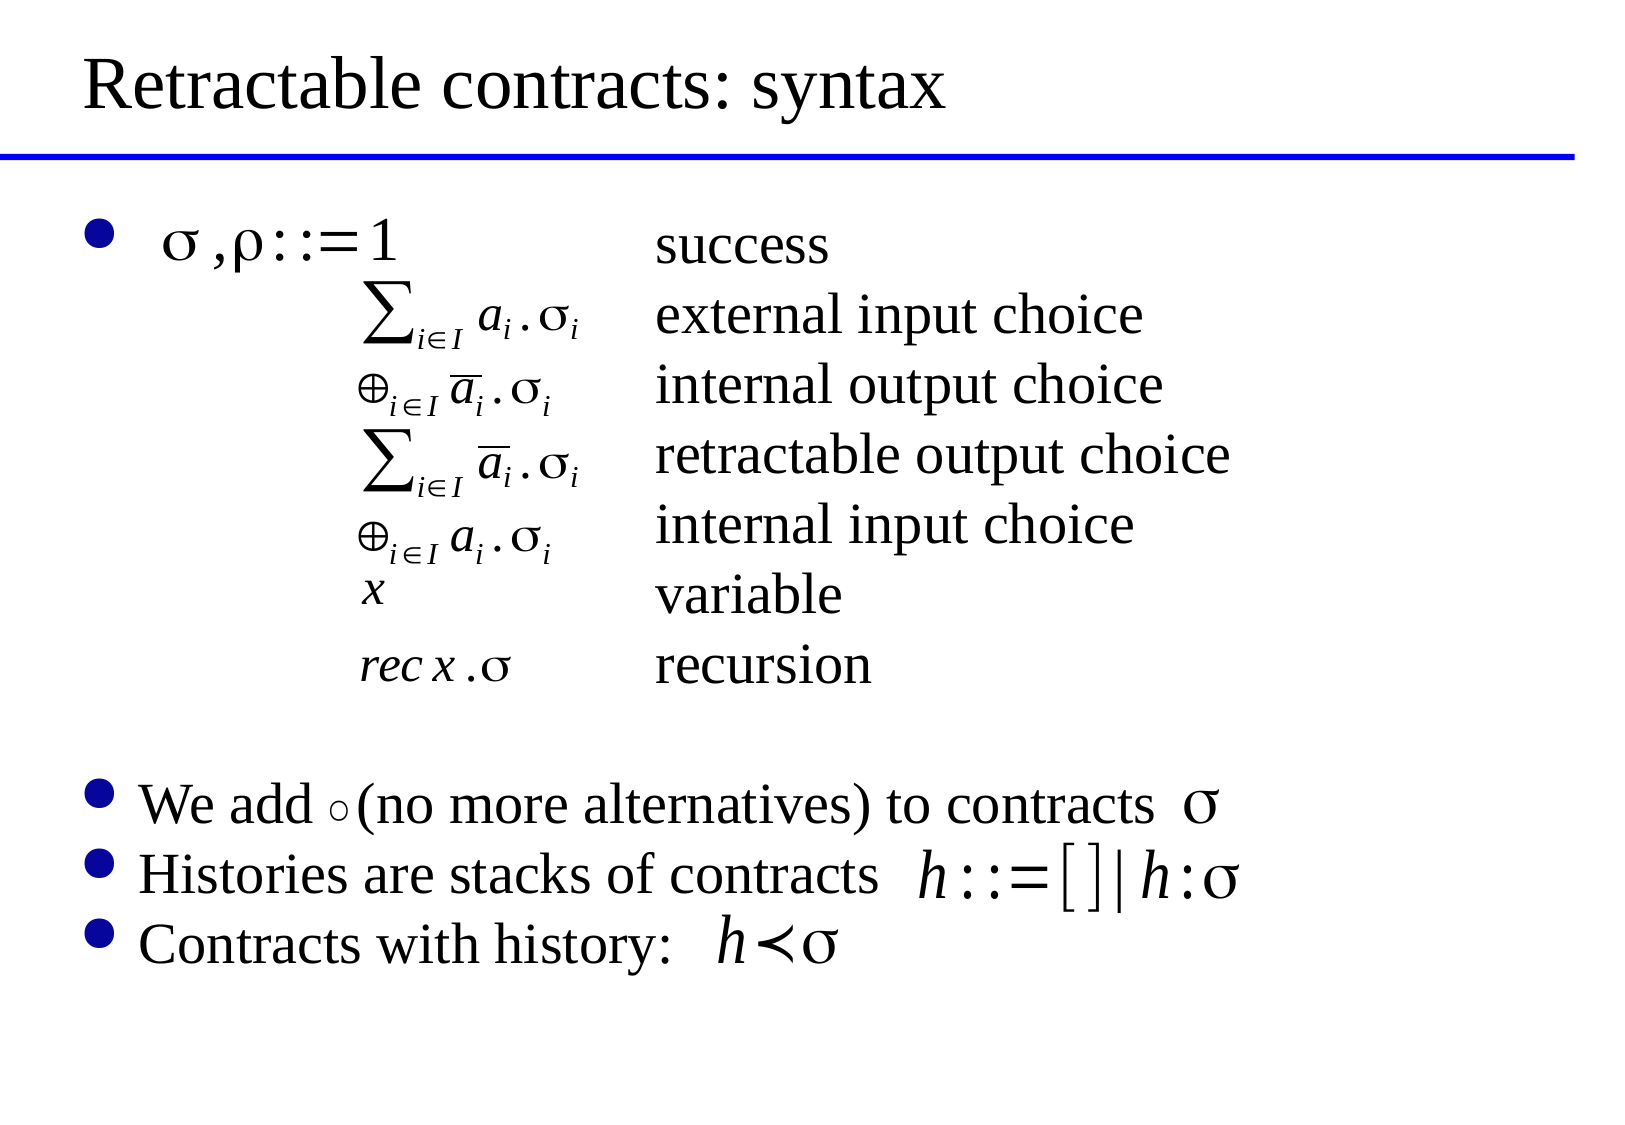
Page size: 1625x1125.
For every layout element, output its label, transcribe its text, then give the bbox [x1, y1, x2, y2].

chart [346, 424, 593, 505]
chart [901, 837, 1258, 917]
chart [346, 636, 528, 694]
chart [700, 902, 856, 981]
chart [1167, 784, 1239, 826]
text_box success external input choice internal output choice retractable output choice internal input choice variable recursion We add (no more alternatives) to contracts Histories are stacks of contracts Contracts with history: [67, 198, 1478, 1061]
chart [311, 796, 367, 824]
chart [145, 205, 593, 357]
text_box Retractable contracts: syntax [67, 27, 1544, 131]
chart [334, 506, 565, 617]
chart [334, 359, 565, 423]
